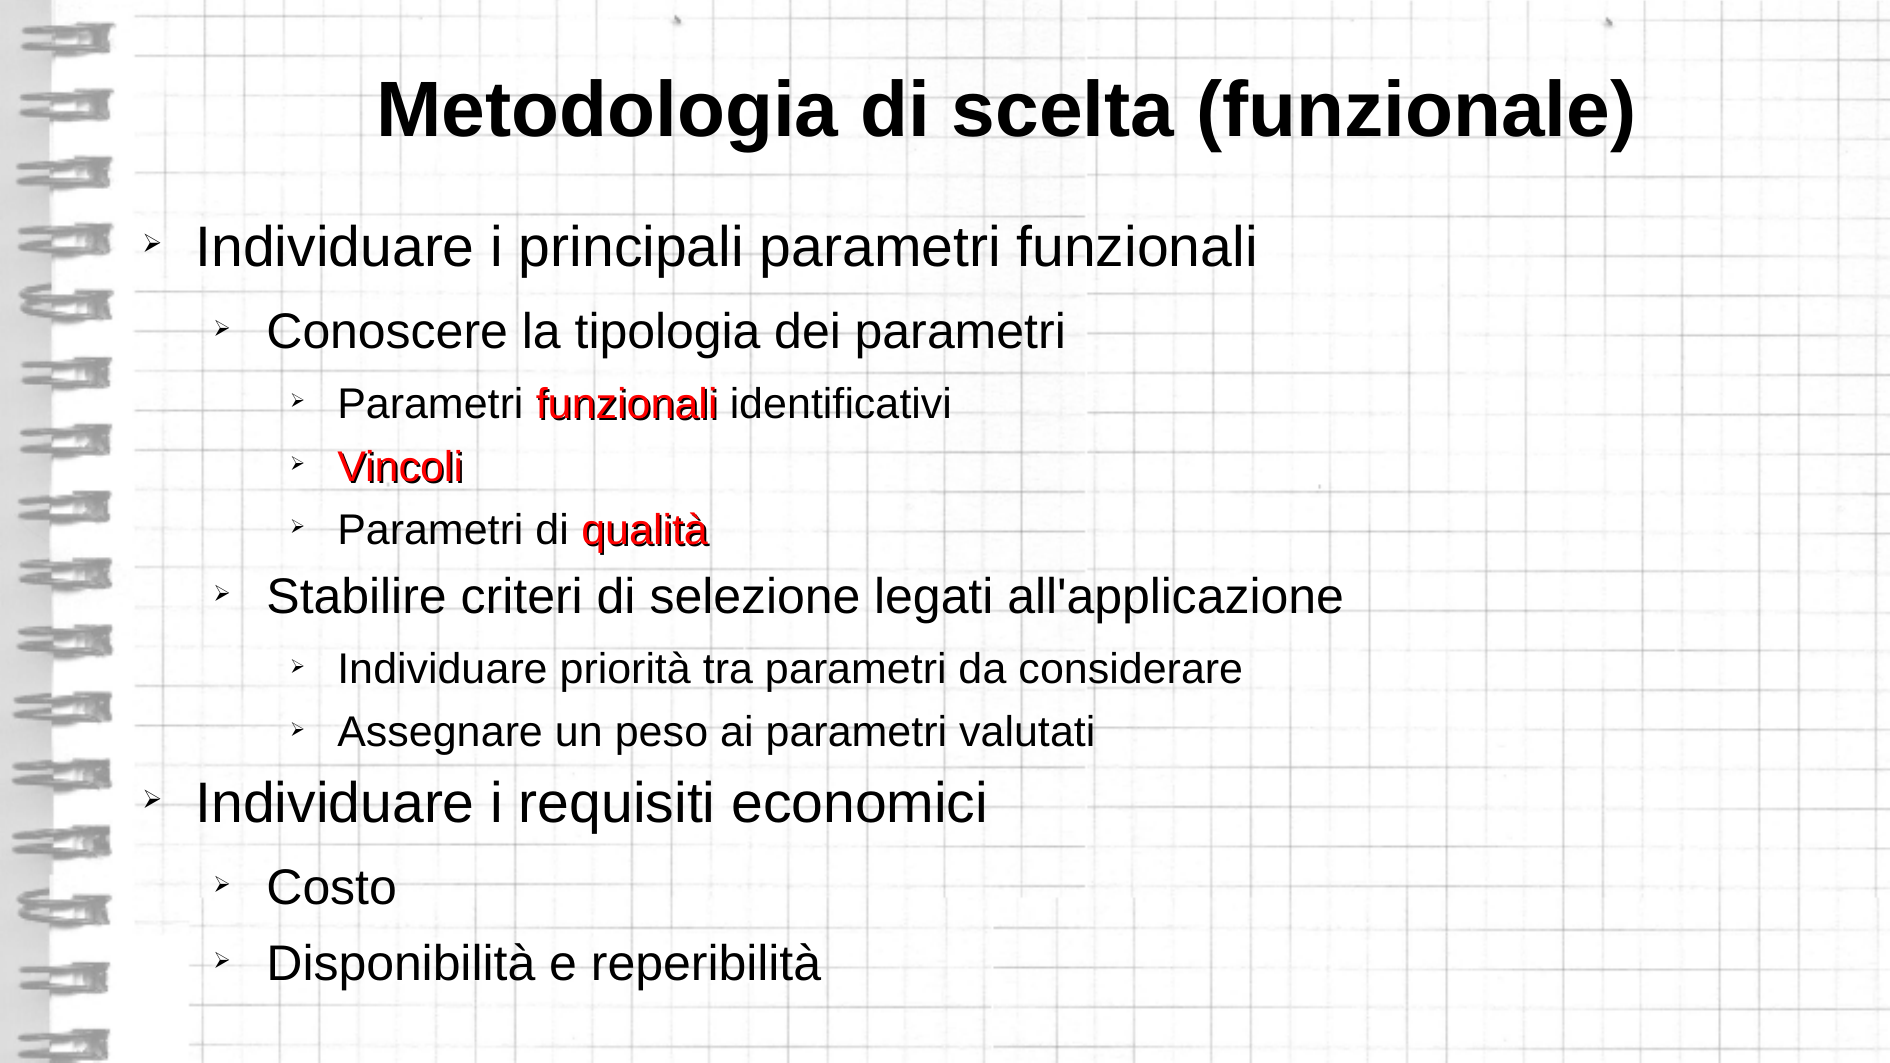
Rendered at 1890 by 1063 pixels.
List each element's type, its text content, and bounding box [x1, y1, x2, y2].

list Individuare i principali parametri funzionali Conoscere la tipologia dei parametri Parametri funzionali identificativi Vincoli Parametri di qualità Stabilire criteri di selezione legati all'applicazione Individuare priorità tra parametri da considerare Assegnare un peso ai parametri valutati Individuare i requisiti economici Costo Disponibilità e reperibilità [124, 214, 1890, 992]
title Metodologia di scelta (funzionale) [124, 20, 1890, 198]
picture [0, 0, 1890, 1063]
